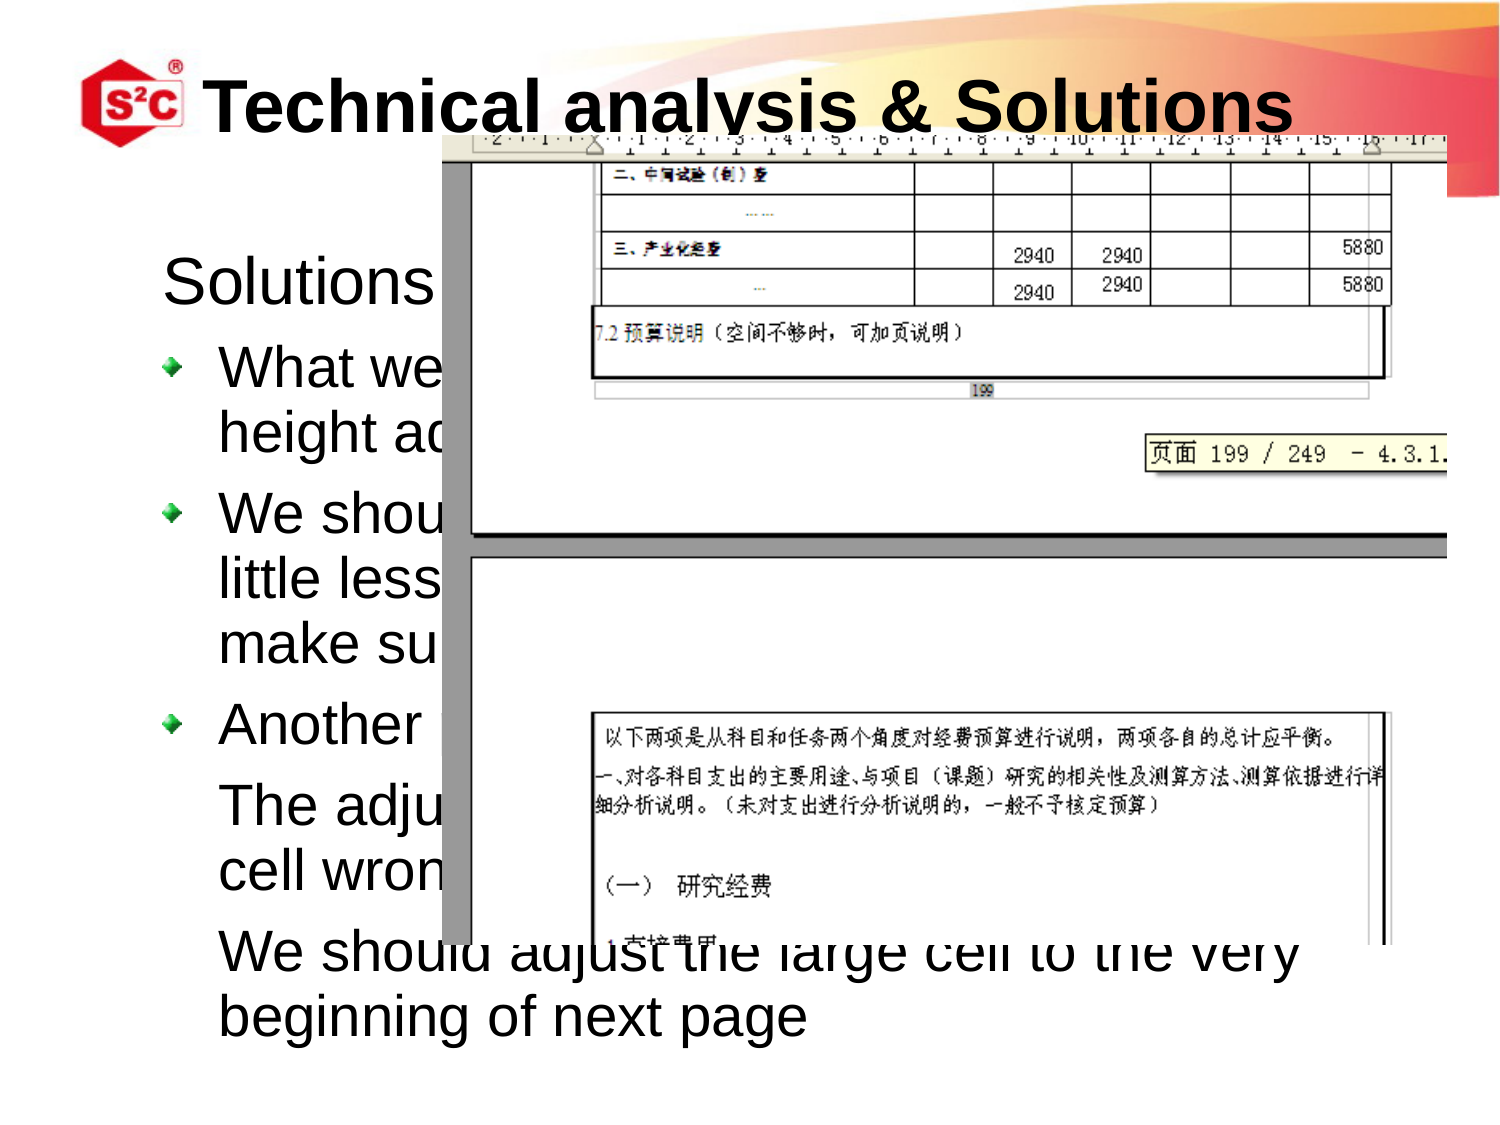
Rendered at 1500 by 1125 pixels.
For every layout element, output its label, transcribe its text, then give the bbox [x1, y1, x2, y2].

list Solutions: What we should do is the recalculated height adjustment We should adjust the recalculated height a little less than the body frame height to make sure the regular page-break actions Another problem to solve : The adjustment above will lead to the large cell wrongly breaked, like the screenprint We should adjust the large cell to the very beginning of next page [147, 236, 1388, 1063]
title Technical analysis & Solutions --deed loop happens [75, 44, 1425, 233]
picture [0, 0, 1500, 1125]
